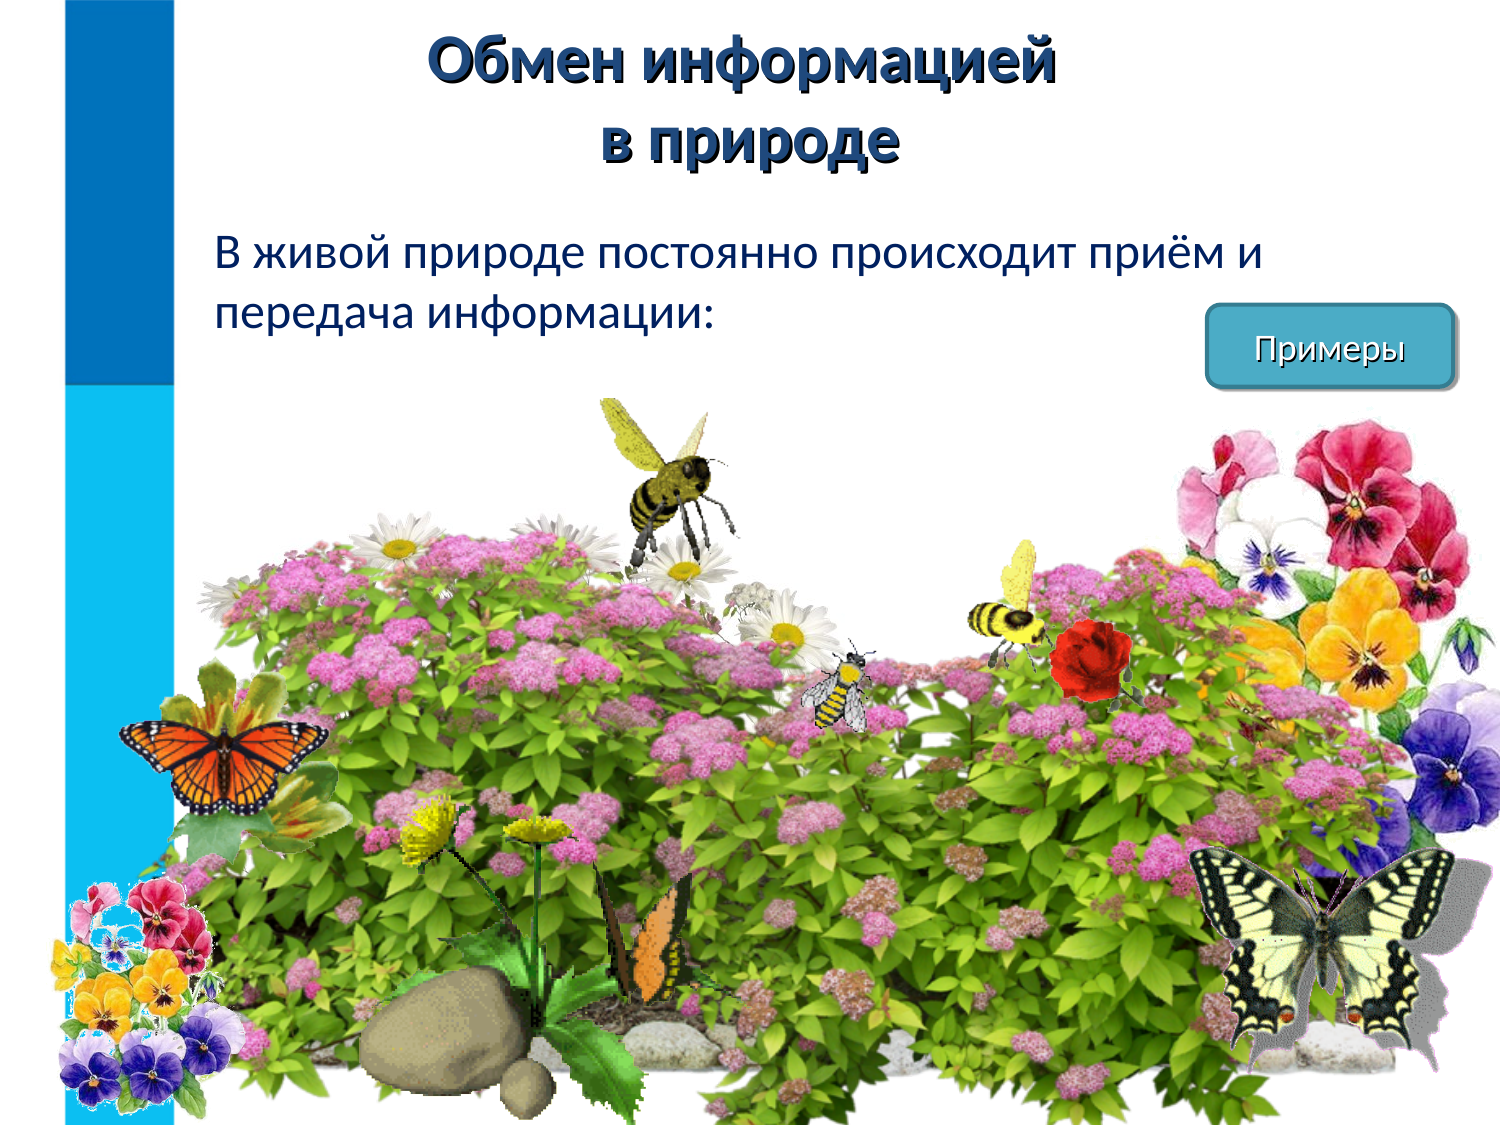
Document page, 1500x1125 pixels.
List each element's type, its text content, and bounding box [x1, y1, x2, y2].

list В живой природе постоянно происходит приём и передача информации: [199, 210, 1454, 399]
picture [0, 0, 1500, 1125]
text_box Примеры [1206, 304, 1454, 387]
title Обмен информацией в природе [75, 0, 1426, 188]
